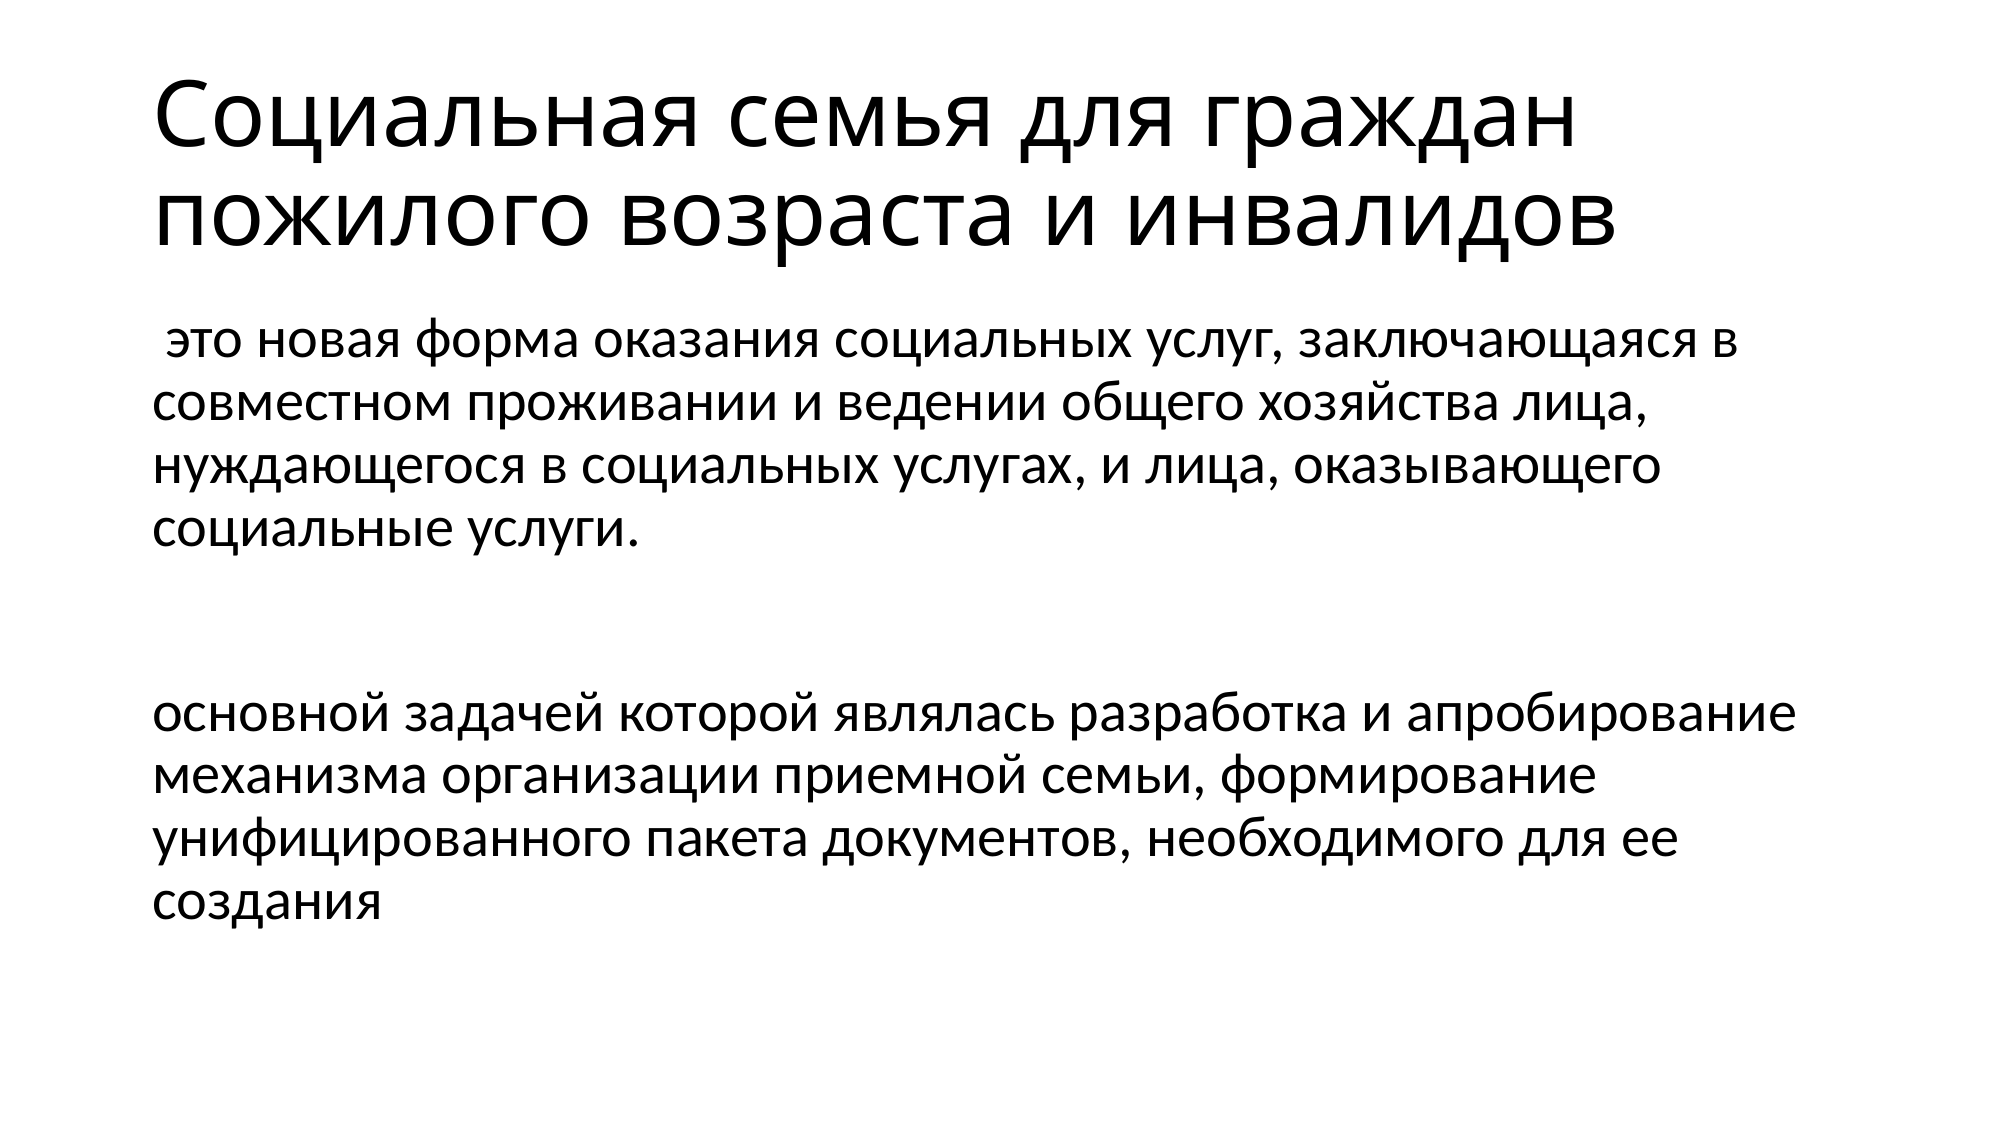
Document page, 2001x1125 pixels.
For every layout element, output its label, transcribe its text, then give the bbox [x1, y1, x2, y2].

list это новая форма оказания социальных услуг, заключающаяся в совместном проживании и ведении общего хозяйства лица, нуждающегося в социальных услугах, и лица, оказывающего социальные услуги. основной задачей которой являлась разработка и апробирование механизма организации приемной семьи, формирование унифицированного пакета документов, необходимого для ее создания [137, 299, 1863, 1014]
title Социальная семья для граждан пожилого возраста и инвалидов [137, 59, 1863, 278]
